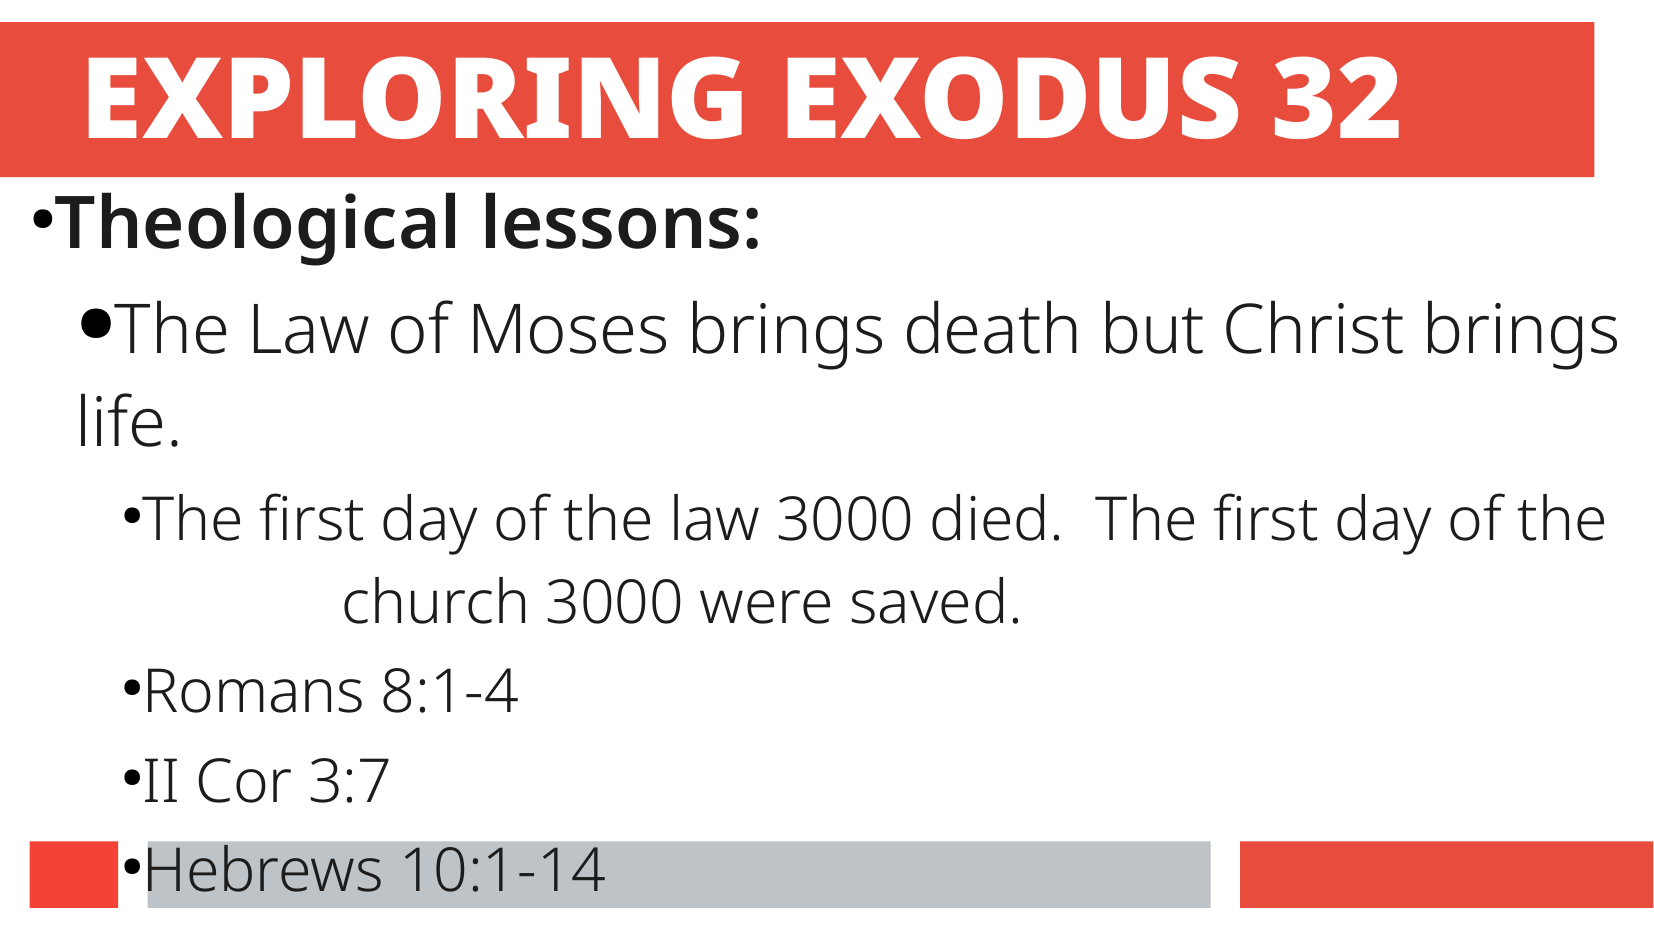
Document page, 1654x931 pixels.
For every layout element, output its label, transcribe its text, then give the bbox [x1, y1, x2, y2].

list Theological lessons: The Law of Moses brings death but Christ brings life. The first day of the law 3000 died. The first day of the church 3000 were saved. Romans 8:1-4 II Cor 3:7 Hebrews 10:1-14 [30, 171, 1636, 916]
title EXPLORING EXODUS 32 [80, 43, 1569, 171]
